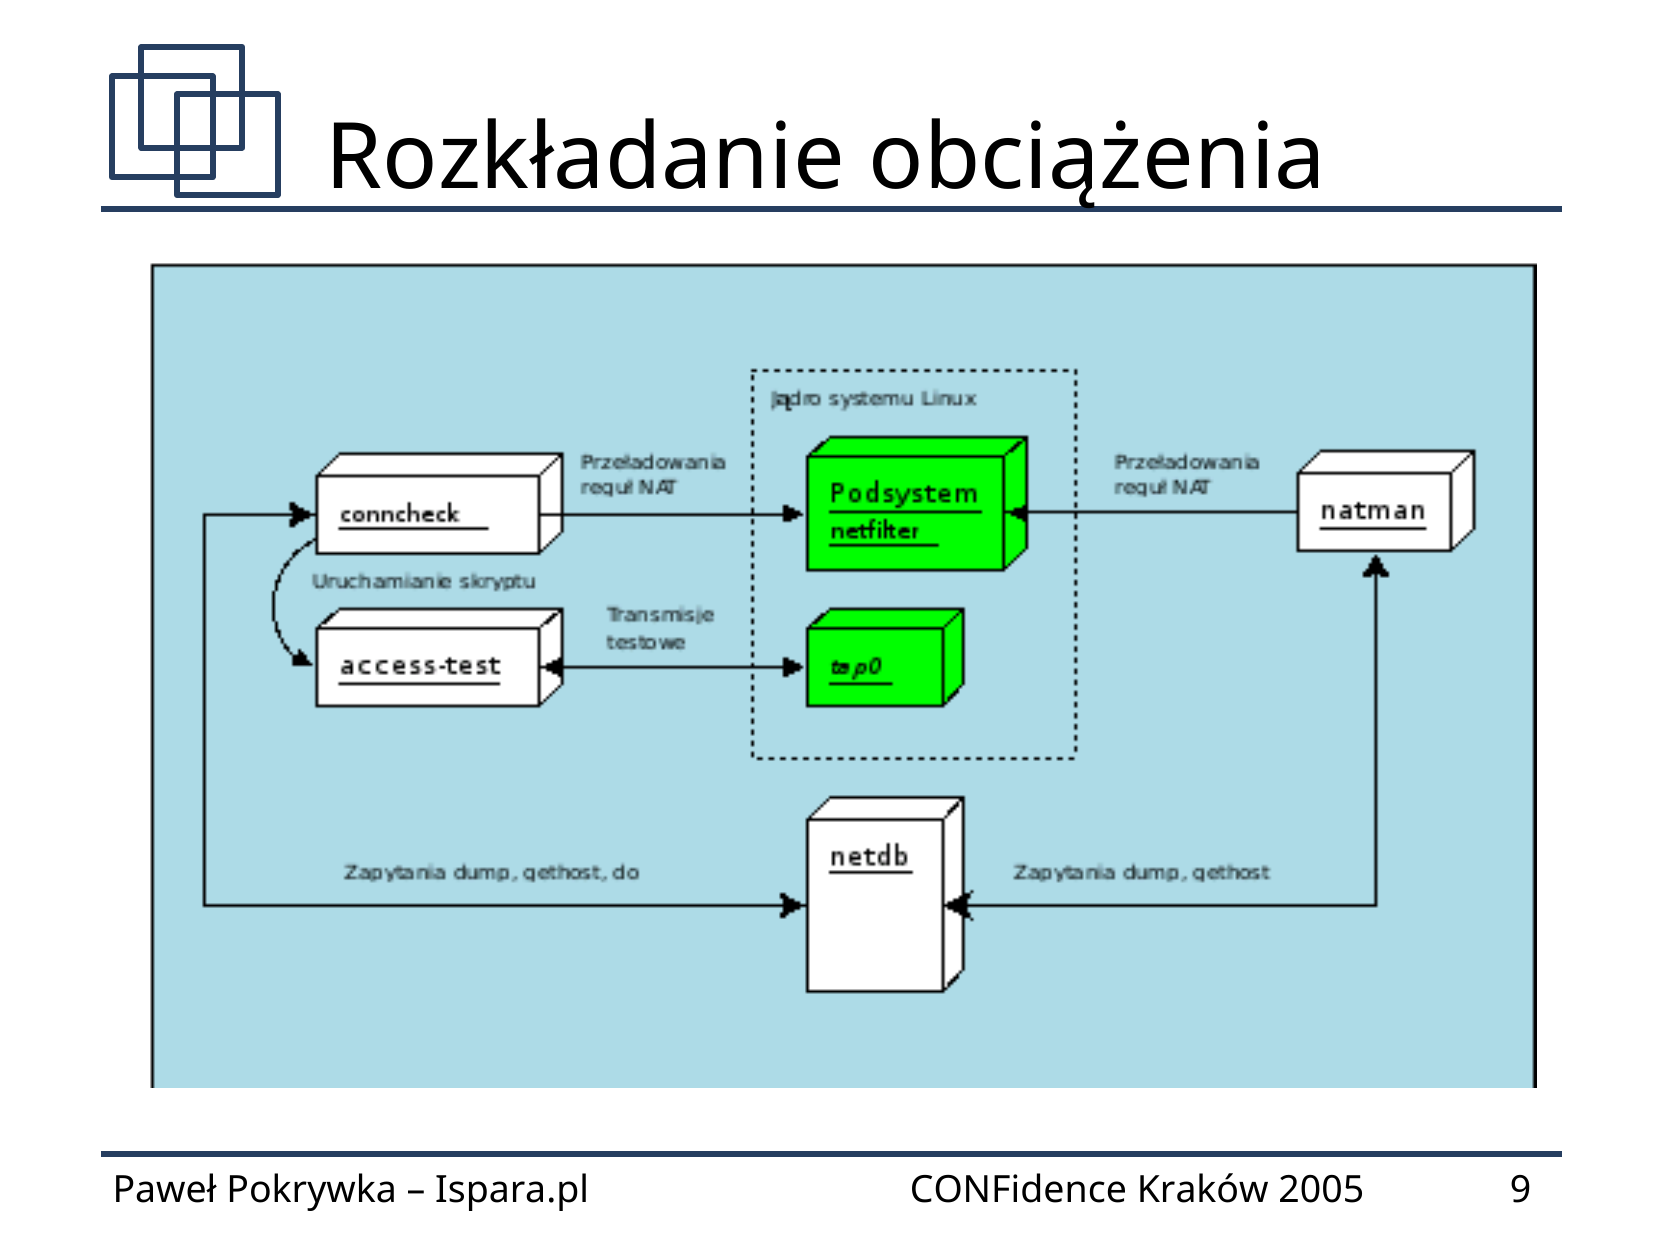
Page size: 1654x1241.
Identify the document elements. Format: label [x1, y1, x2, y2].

picture [149, 262, 1537, 1088]
